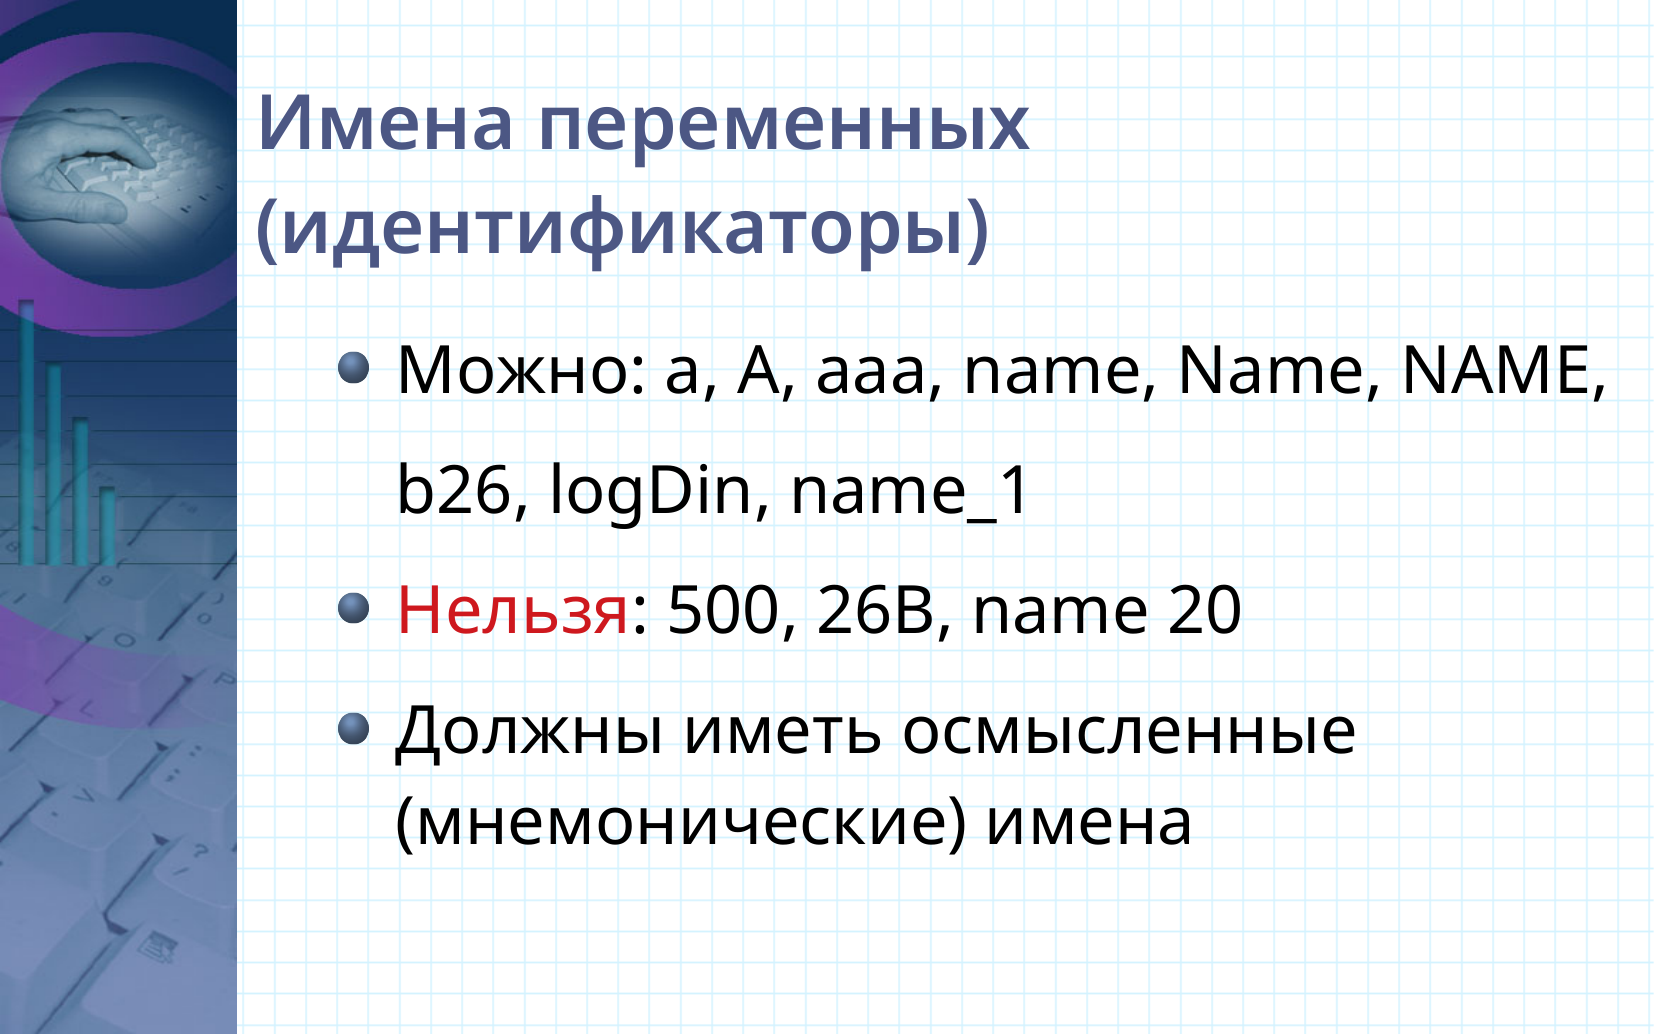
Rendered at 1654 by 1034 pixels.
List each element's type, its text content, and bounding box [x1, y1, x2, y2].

list Можно: а, A, aaa, name, Name, NAME, b26, logDin, name_1 Нельзя: 500, 26B, name 20 Должны иметь осмысленные (мнемонические) имена [254, 321, 1640, 922]
title Имена переменных (идентификаторы) [254, 80, 1640, 264]
picture [0, 0, 1654, 1034]
